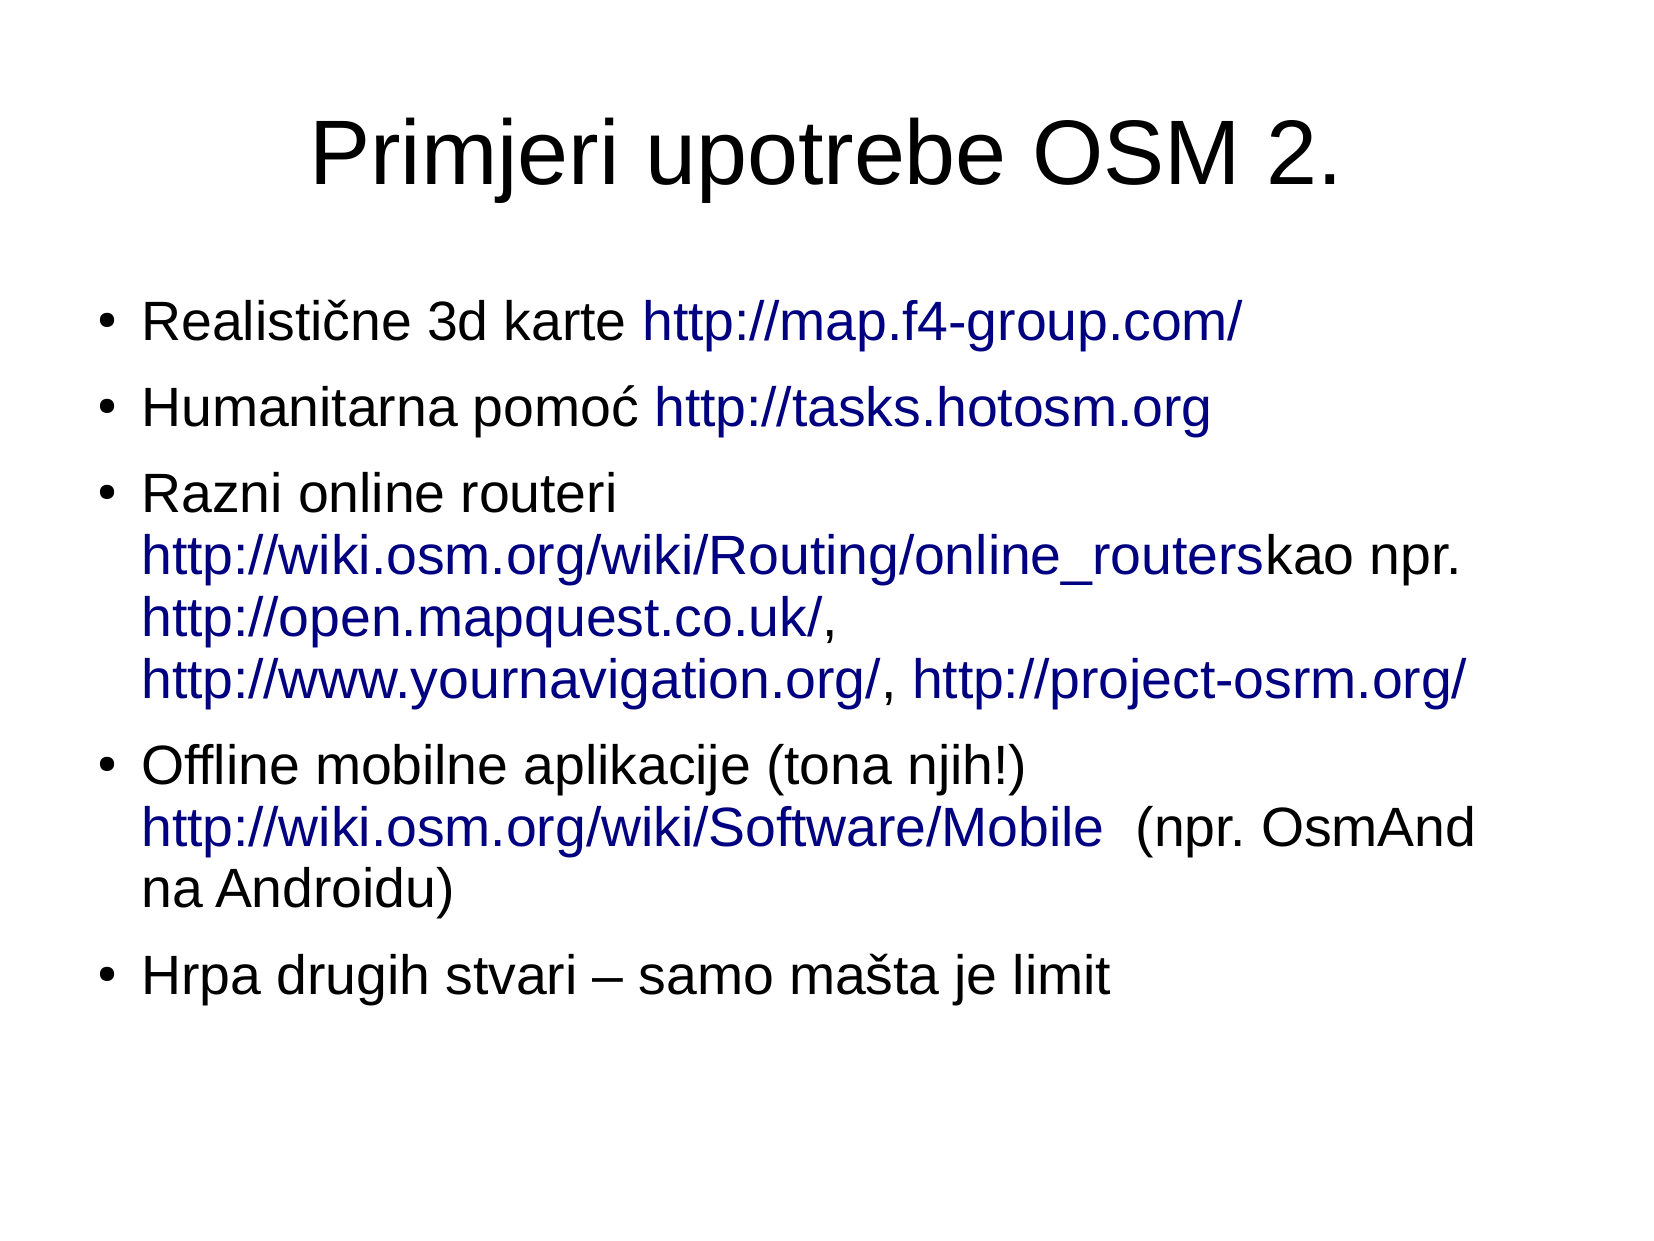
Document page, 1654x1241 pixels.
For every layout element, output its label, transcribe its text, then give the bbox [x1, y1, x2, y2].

list Realistične 3d karte http://map.f4-group.com/ Humanitarna pomoć http://tasks.hotosm.org Razni online routeri http://wiki.osm.org/wiki/Routing/online_routerskao npr. http://open.mapquest.co.uk/, http://www.yournavigation.org/, http://project-osrm.org/ Offline mobilne aplikacije (tona njih!) http://wiki.osm.org/wiki/Software/Mobile (npr. OsmAnd na Androidu) Hrpa drugih stvari – samo mašta je limit [82, 290, 1538, 1010]
title Primjeri upotrebe OSM 2. [82, 49, 1571, 257]
